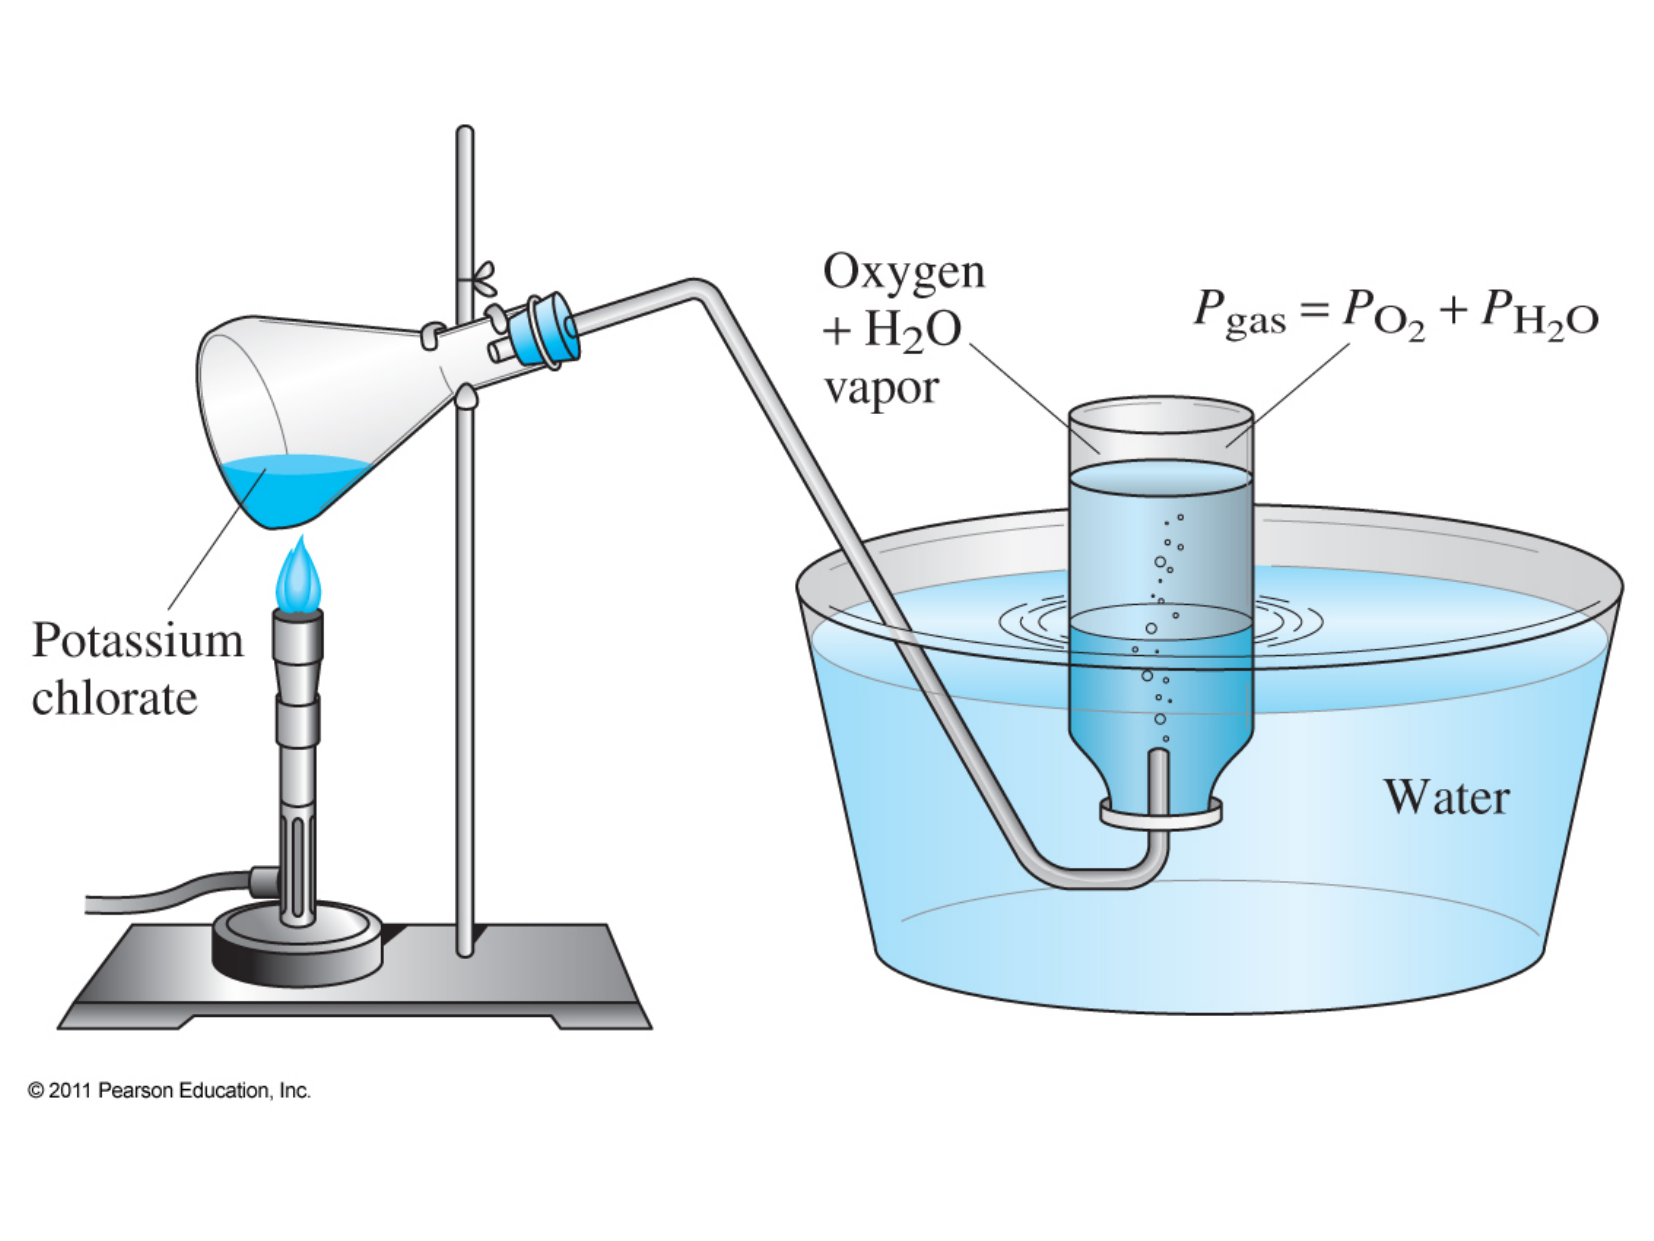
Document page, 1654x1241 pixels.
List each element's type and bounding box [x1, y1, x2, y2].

picture [0, 94, 1654, 1146]
